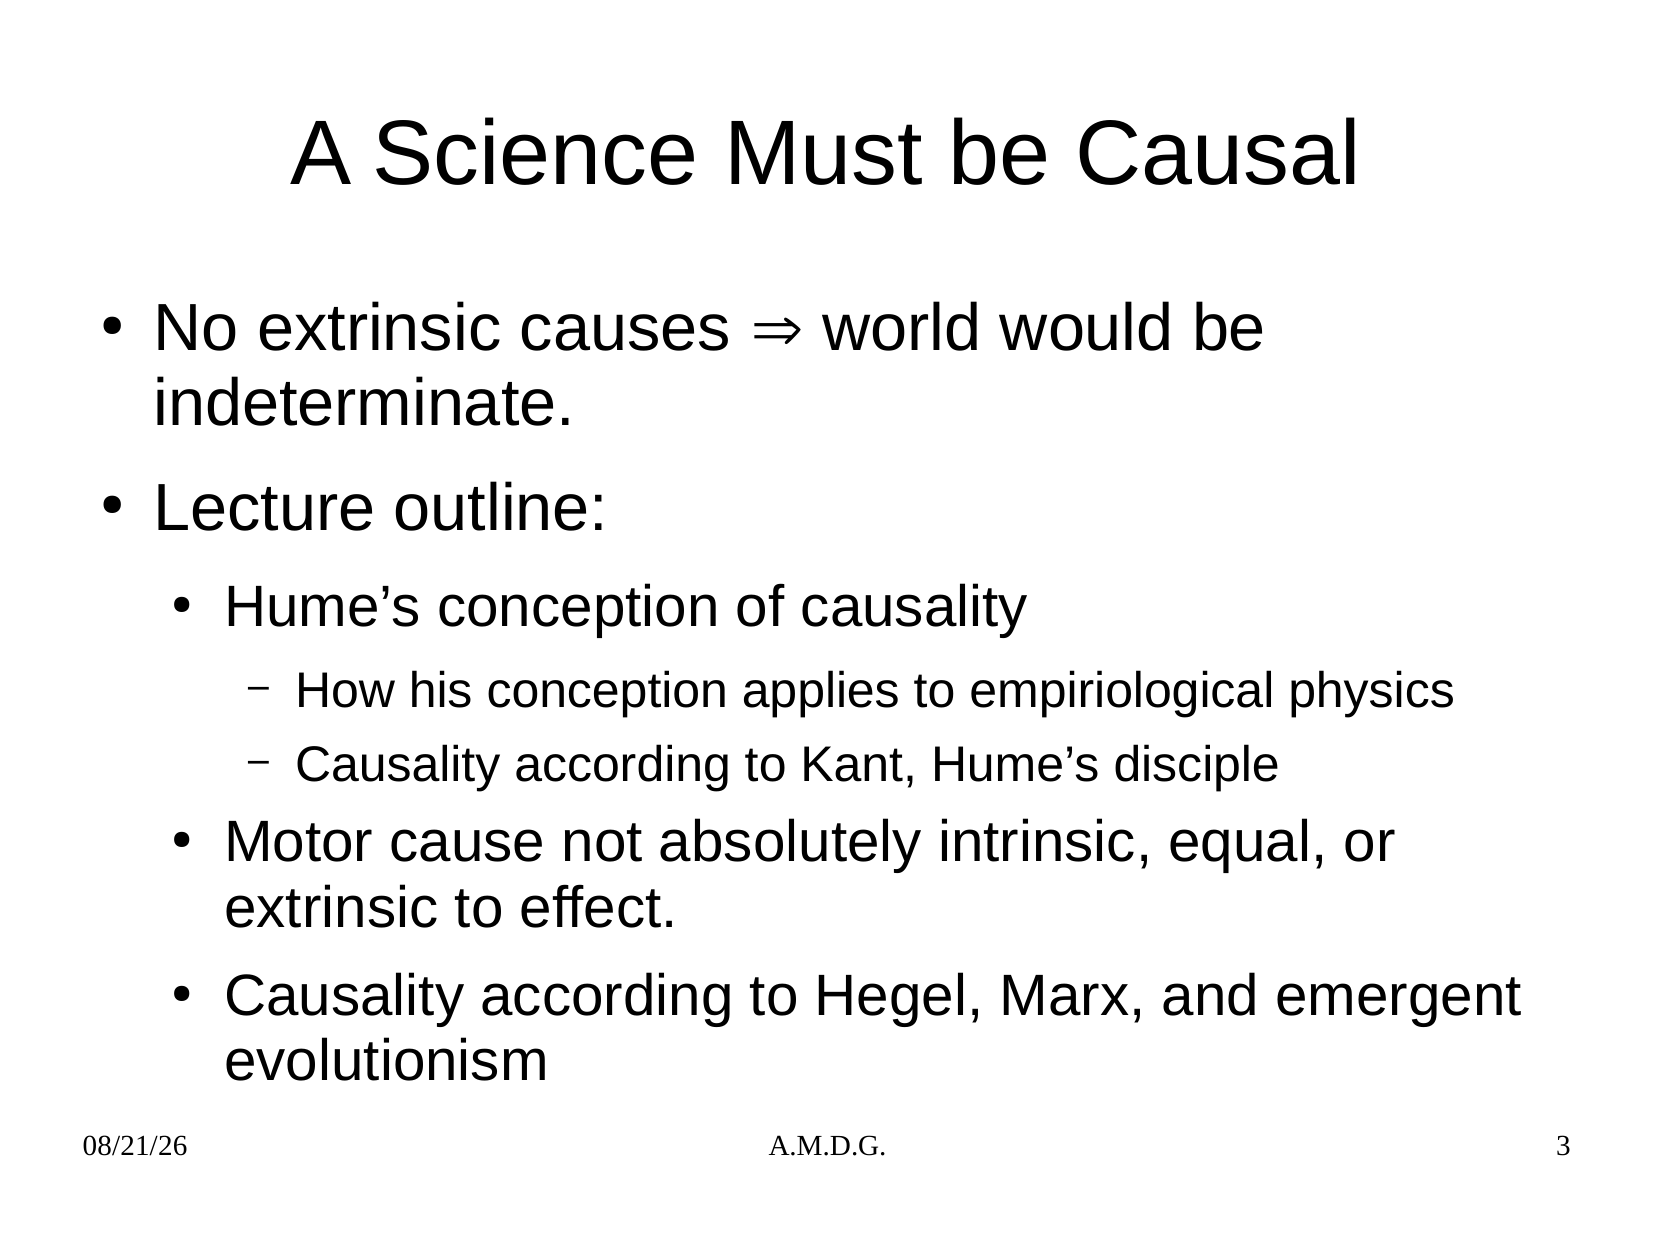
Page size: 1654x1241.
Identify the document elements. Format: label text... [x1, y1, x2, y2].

list No extrinsic causes ⇒ world would be indeterminate. Lecture outline: Hume’s conception of causality How his conception applies to empiriological physics Causality according to Kant, Hume’s disciple Motor cause not absolutely intrinsic, equal, or extrinsic to effect. Causality according to Hegel, Marx, and emergent evolutionism [82, 290, 1571, 1109]
title A Science Must be Causal [82, 49, 1571, 257]
